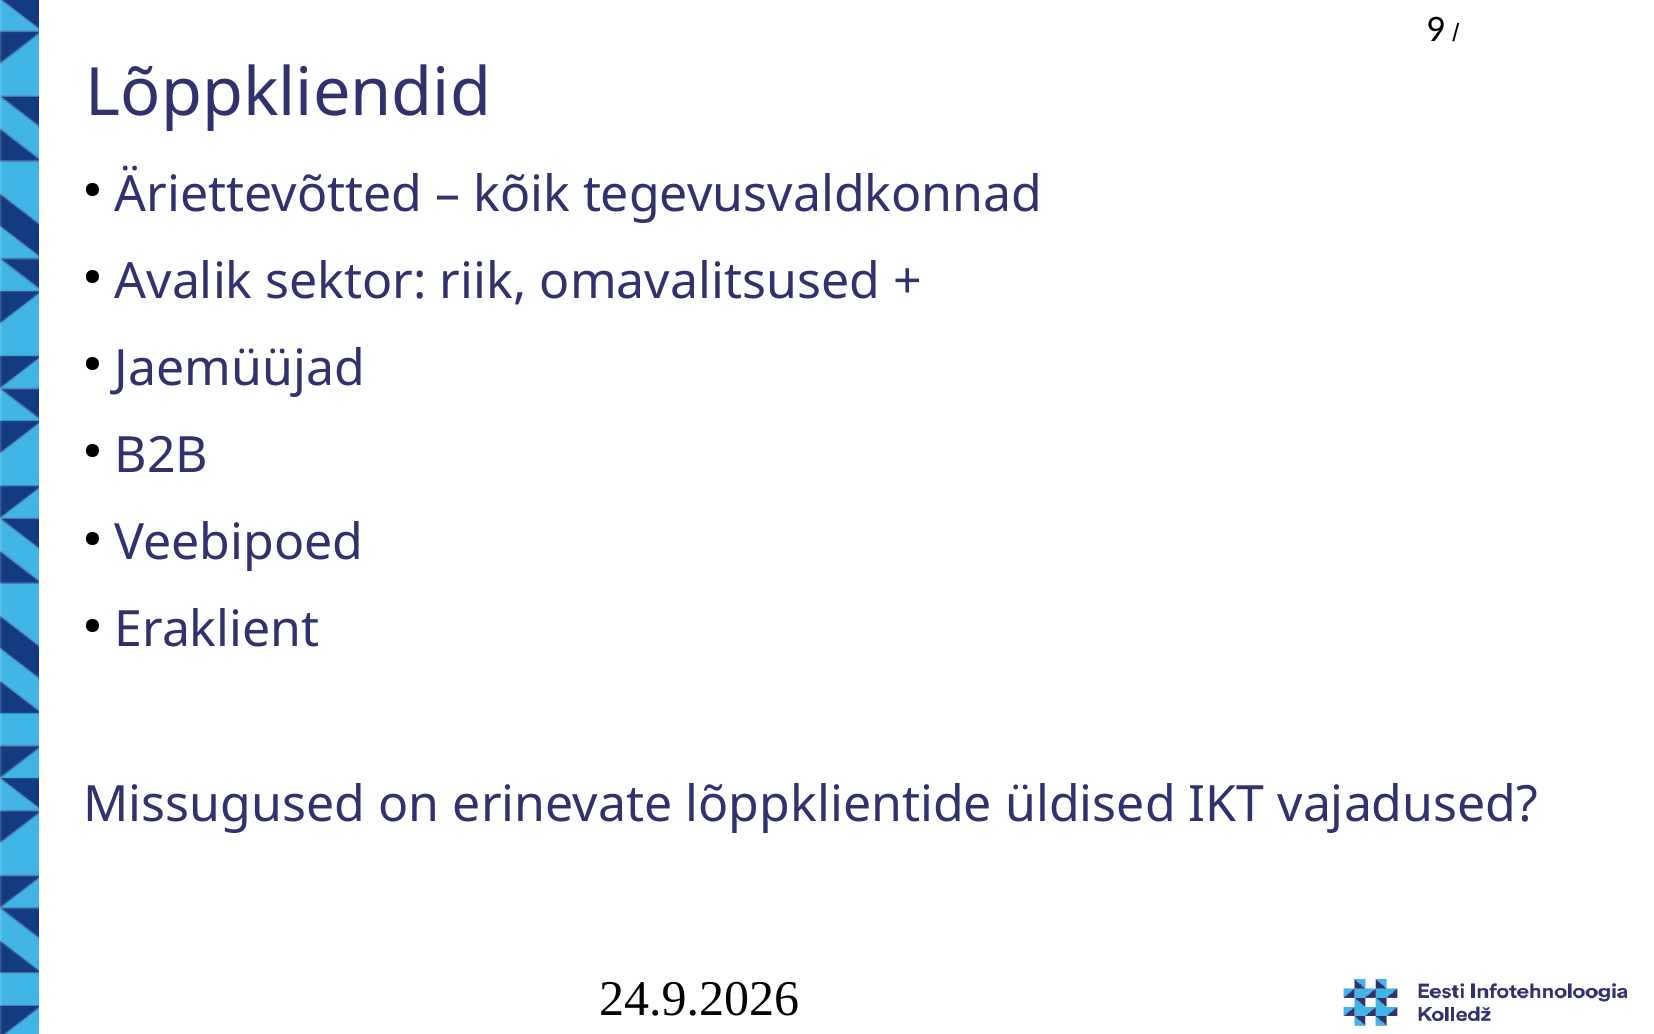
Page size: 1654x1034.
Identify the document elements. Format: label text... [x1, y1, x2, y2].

text_box 26.2.2017 [584, 957, 1108, 1013]
list Äriettevõtted – kõik tegevusvaldkonnad Avalik sektor: riik, omavalitsused + Jaemüüjad B2B Veebipoed Eraklient Missugused on erinevate lõppklientide üldised IKT vajadused? [68, 153, 1630, 957]
title Lõppkliendid [70, 41, 1630, 130]
